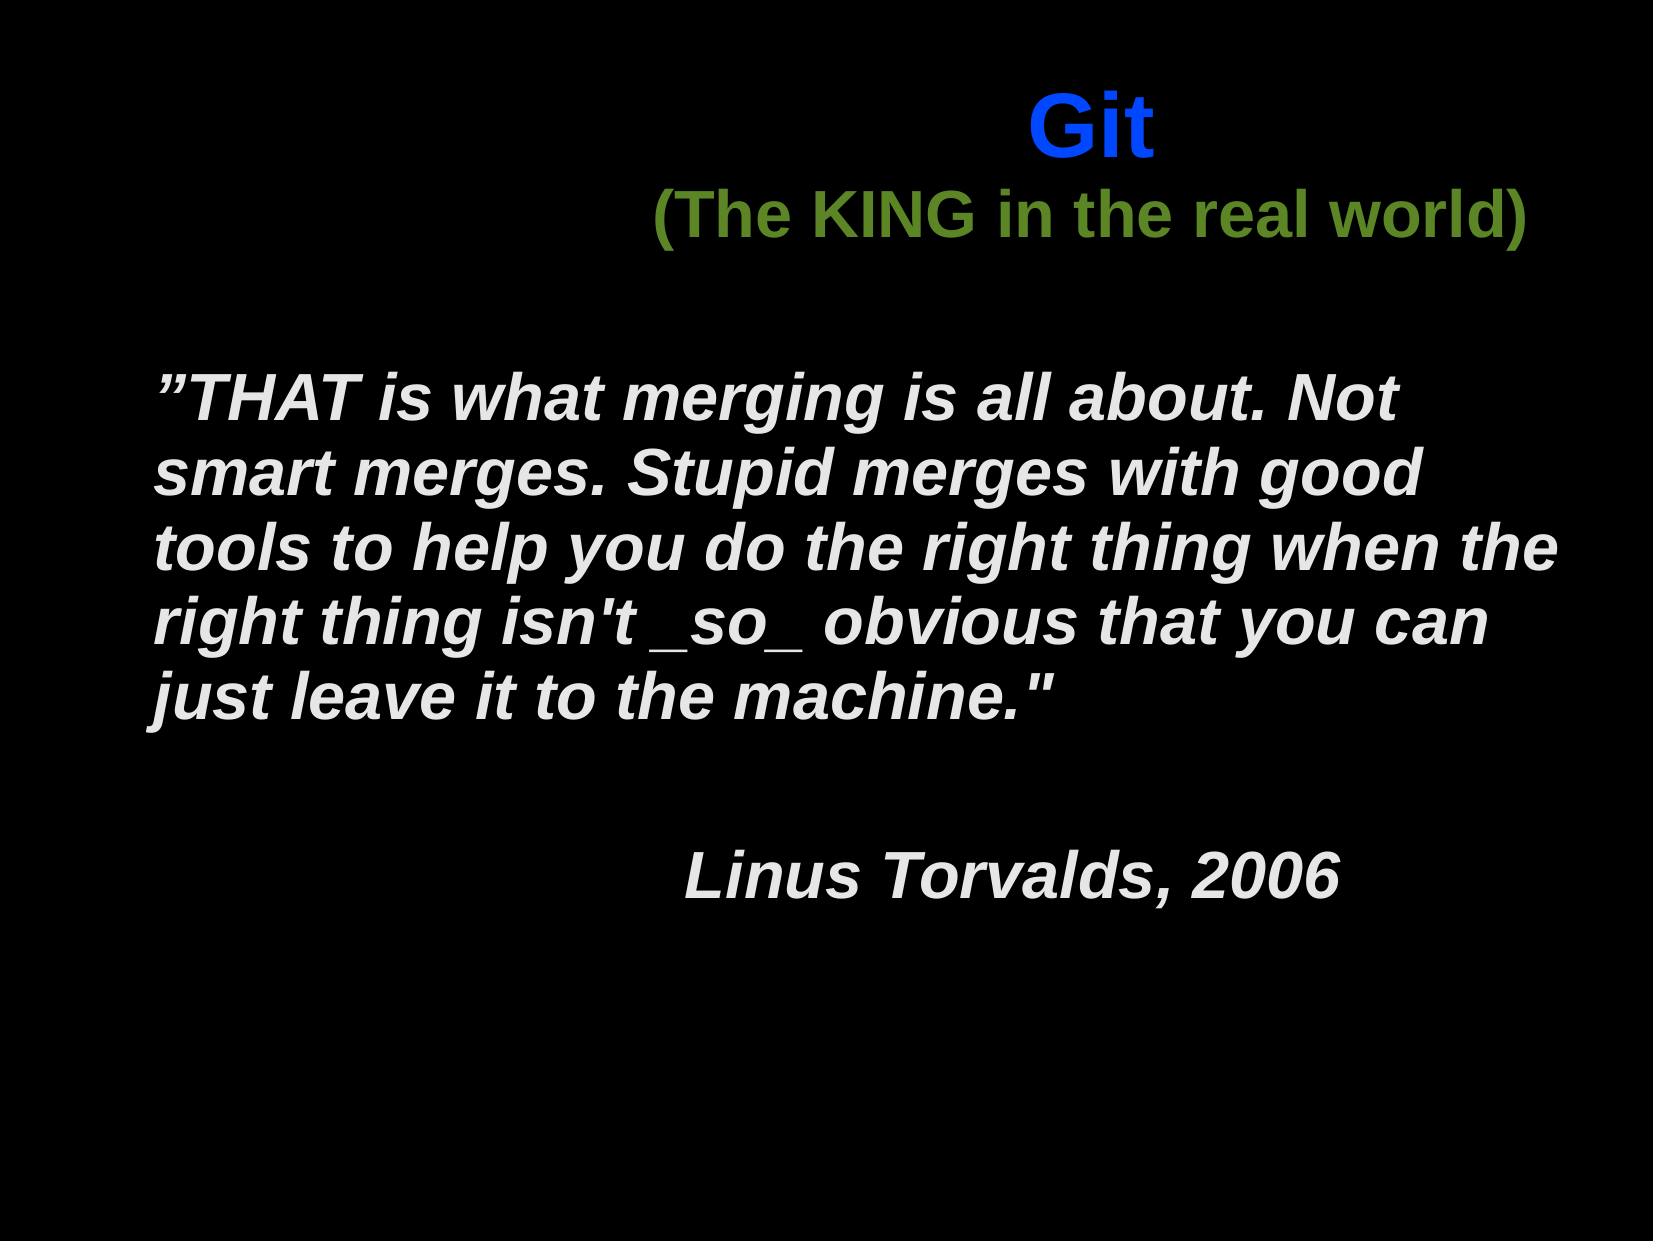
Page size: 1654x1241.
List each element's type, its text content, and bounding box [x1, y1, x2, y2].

list ”THAT is what merging is all about. Not smart merges. Stupid merges with good tools to help you do the right thing when the right thing isn't _so_ obvious that you can just leave it to the machine." Linus Torvalds, 2006 [82, 360, 1571, 1109]
title Git (The KING in the real world) [607, 49, 1576, 278]
